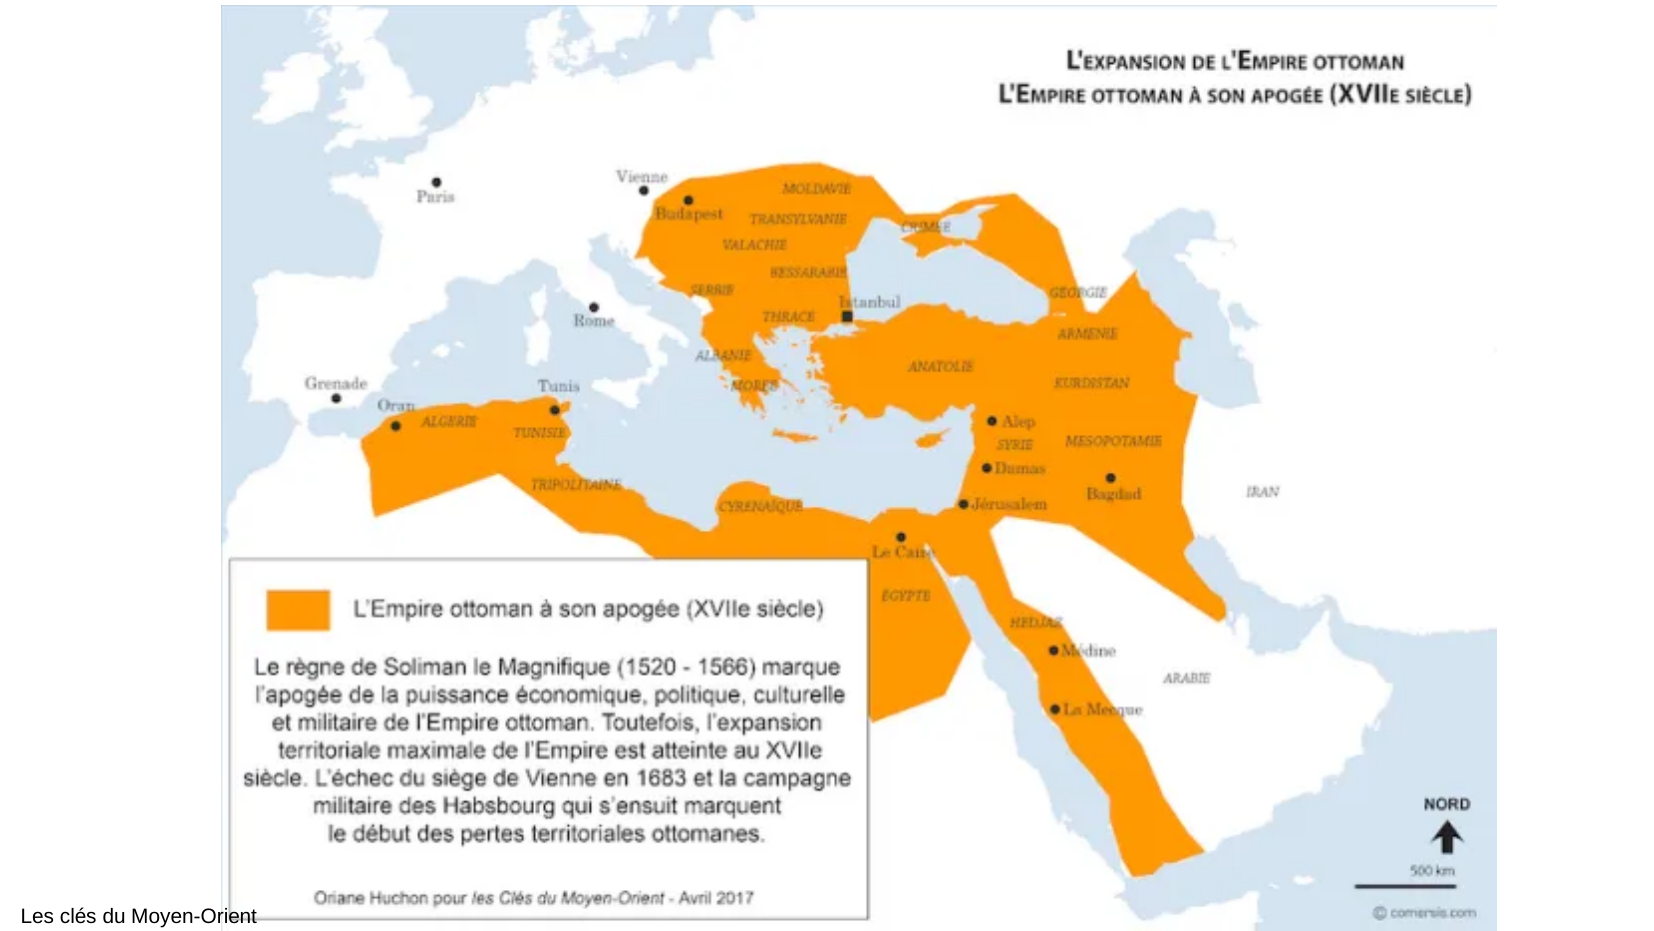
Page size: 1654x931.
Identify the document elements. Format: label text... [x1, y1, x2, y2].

text_box Les clés du Moyen-Orient [5, 897, 359, 931]
picture [221, 5, 1497, 931]
